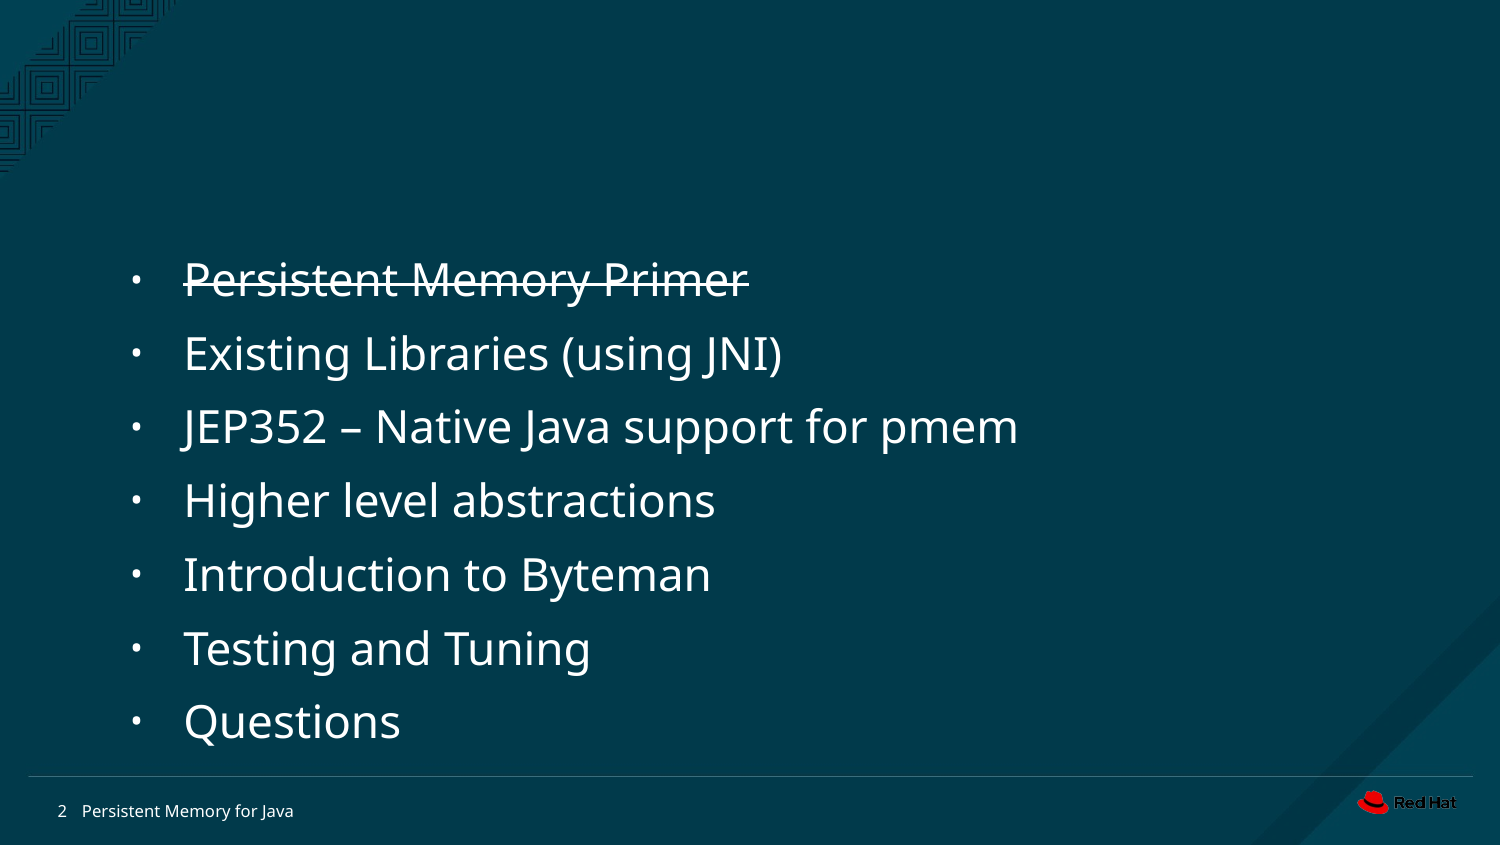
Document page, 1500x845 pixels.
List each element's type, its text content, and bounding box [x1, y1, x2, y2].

picture [1451, 797, 1455, 808]
picture [1395, 797, 1404, 808]
picture [1430, 797, 1449, 808]
list Persistent Memory Primer Existing Libraries (using JNI) JEP352 – Native Java support for pmem Higher level abstractions Introduction to Byteman Testing and Tuning Questions [112, 247, 1388, 316]
picture [1416, 797, 1425, 808]
picture [1358, 791, 1388, 813]
picture [1406, 800, 1413, 808]
picture [99, 38, 103, 49]
